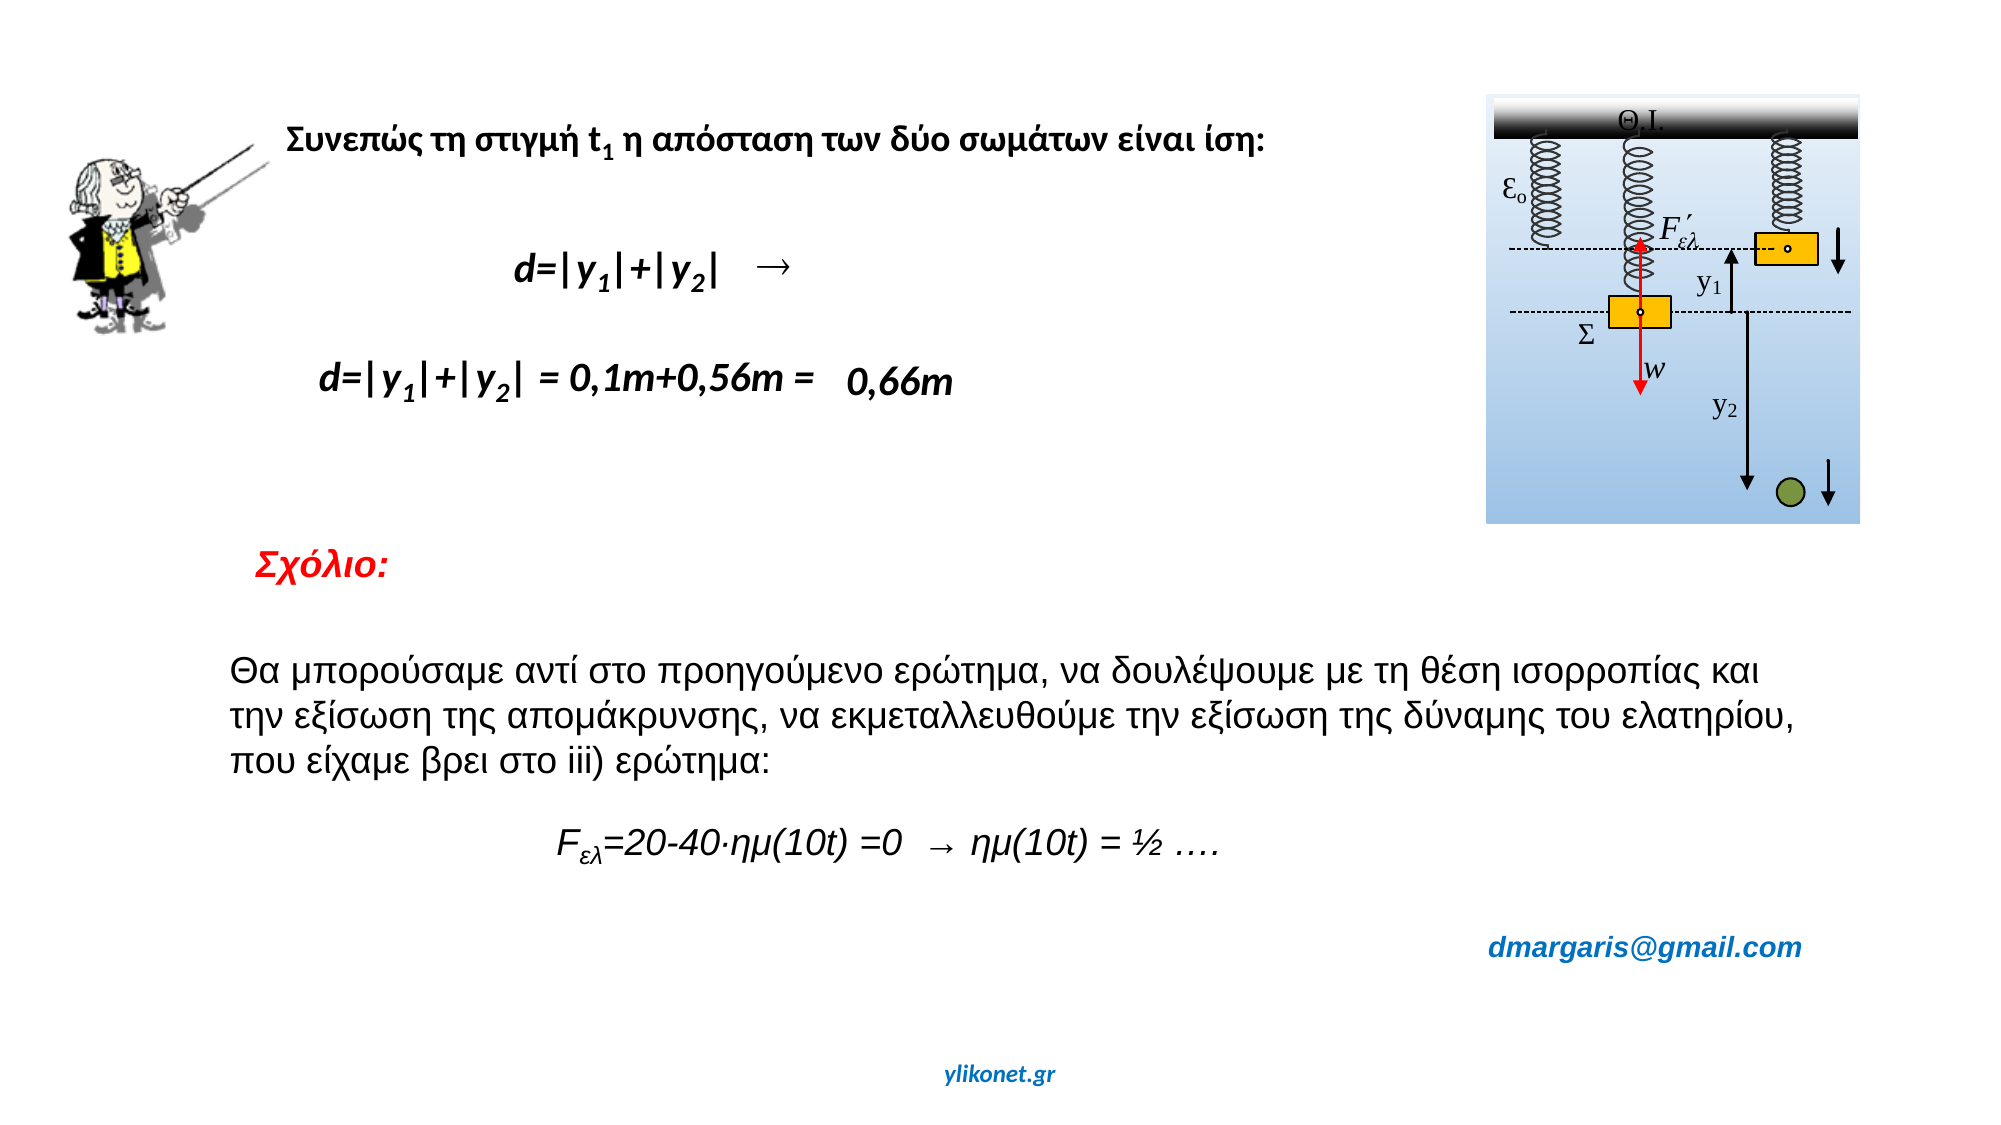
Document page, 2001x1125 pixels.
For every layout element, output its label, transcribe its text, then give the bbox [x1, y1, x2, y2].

chart [751, 251, 805, 290]
picture [56, 139, 258, 332]
text_box Θα μπορούσαμε αντί στο προηγούμενο ερώτημα, να δουλέψουμε με τη θέση ισορροπίας και την εξίσωση της απομάκρυνσης, να εκμεταλλευθούμε την εξίσωση της δύναμης του ελατηρίου, που είχαμε βρει στο iii) ερώτημα: [214, 638, 1821, 788]
text_box d=|y1|+|y2| [499, 233, 769, 306]
text_box d=|y1|+|y2| = 0,1m+0,56m = [304, 343, 851, 415]
text_box dmargaris@gmail.com [1473, 921, 1841, 971]
chart [1486, 94, 1861, 524]
text_box 0,66m [853, 372, 863, 391]
text_box Fελ=20-40∙ημ(10t) =0 → ημ(10t) = ½ …. [542, 810, 1328, 877]
text_box ylikonet.gr [683, 1042, 1317, 1103]
text_box Συνεπώς τη στιγμή t1 η απόσταση των δύο σωμάτων είναι ίση: [272, 106, 1451, 173]
text_box 0,66m [851, 346, 1000, 412]
text_box Σχόλιο: [241, 532, 443, 593]
